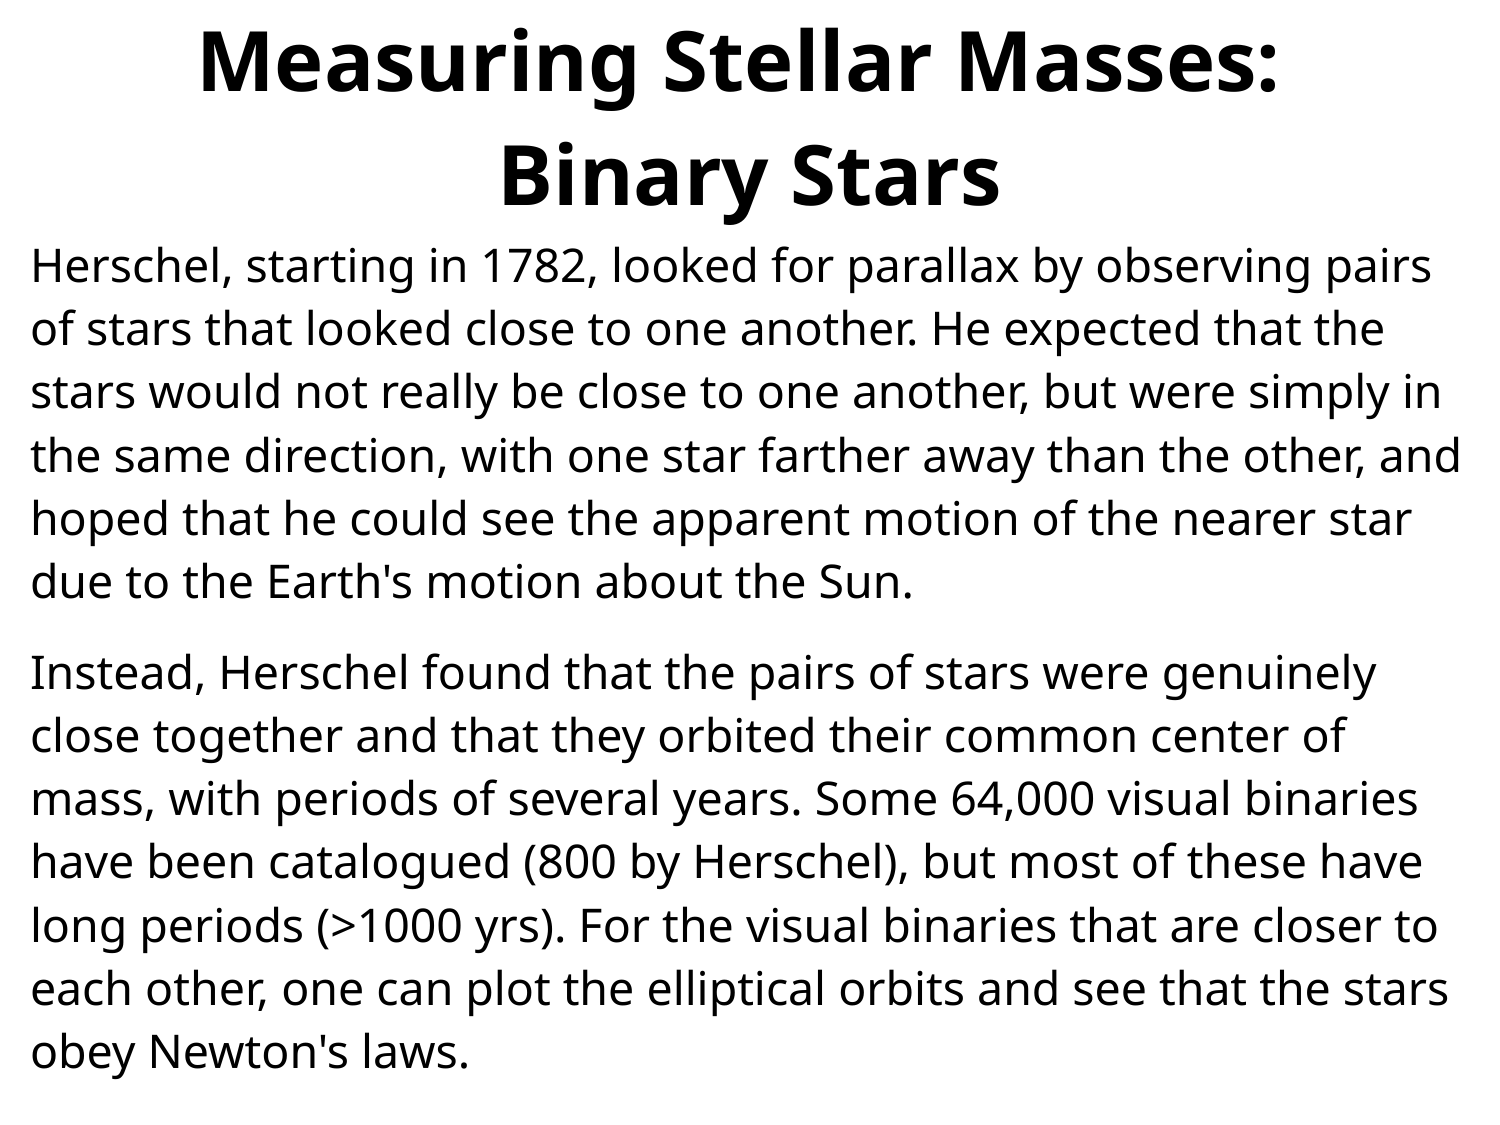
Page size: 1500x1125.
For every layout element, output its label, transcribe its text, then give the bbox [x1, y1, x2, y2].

title Measuring Stellar Masses: Binary Stars [30, 19, 1471, 214]
list Herschel, starting in 1782, looked for parallax by observing pairs of stars that looked close to one another. He expected that the stars would not really be close to one another, but were simply in the same direction, with one star farther away than the other, and hoped that he could see the apparent motion of the nearer star due to the Earth's motion about the Sun. Instead, Herschel found that the pairs of stars were genuinely close together and that they orbited their common center of mass, with periods of several years. Some 64,000 visual binaries have been catalogued (800 by Herschel), but most of these have long periods (>1000 yrs). For the visual binaries that are closer to each other, one can plot the elliptical orbits and see that the stars obey Newton's laws. [30, 232, 1471, 1096]
